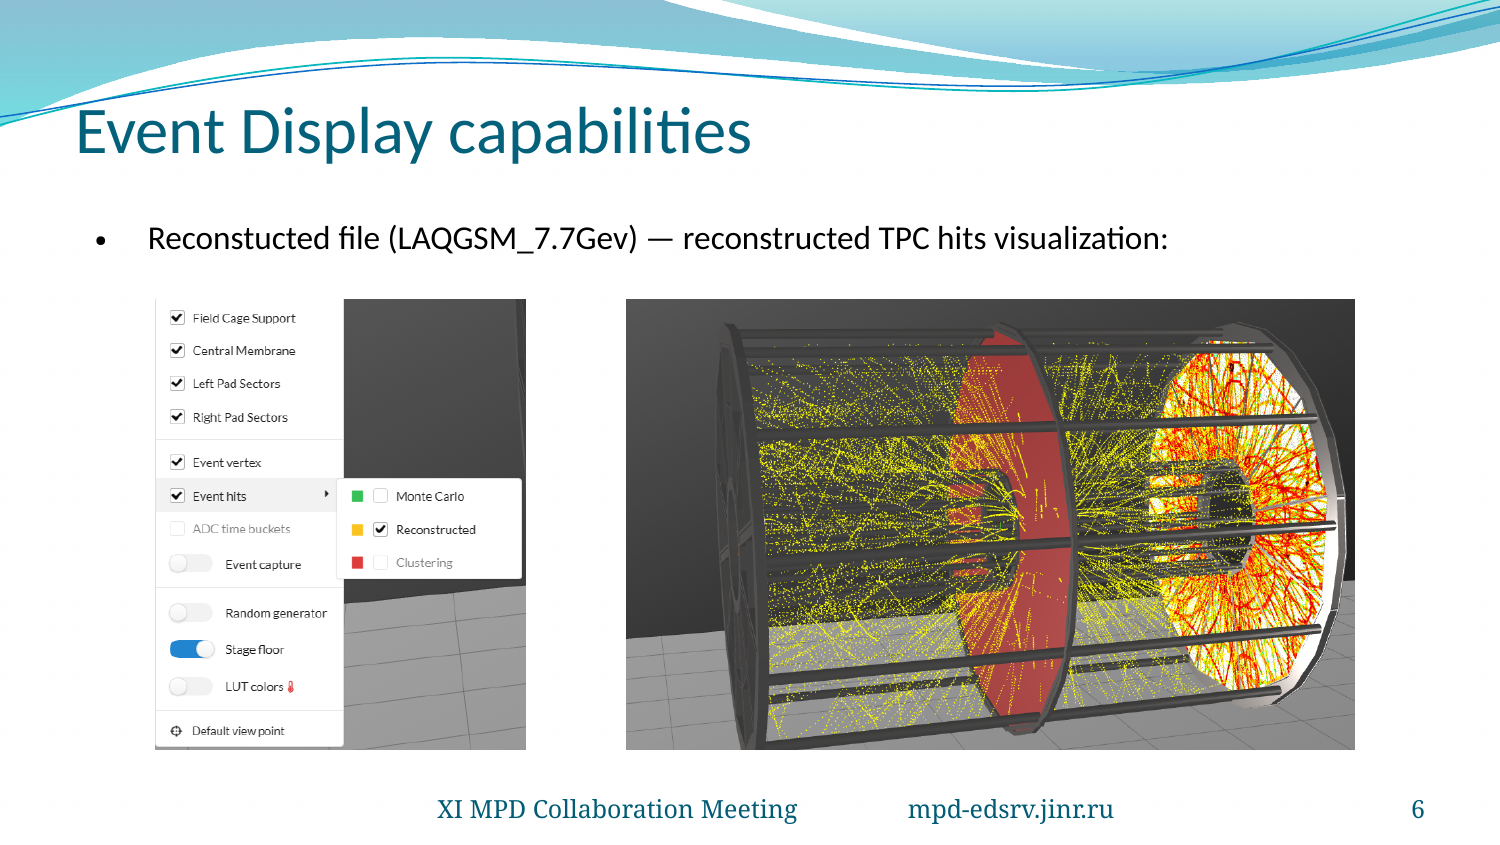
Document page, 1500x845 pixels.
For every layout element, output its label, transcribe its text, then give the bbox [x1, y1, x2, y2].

picture [626, 299, 1355, 751]
list Reconstucted file (LAQGSM_7.7Gev) — reconstructed TPC hits visualization: [77, 225, 1428, 282]
title Event Display capabilities [75, 86, 1425, 188]
picture [155, 299, 526, 751]
